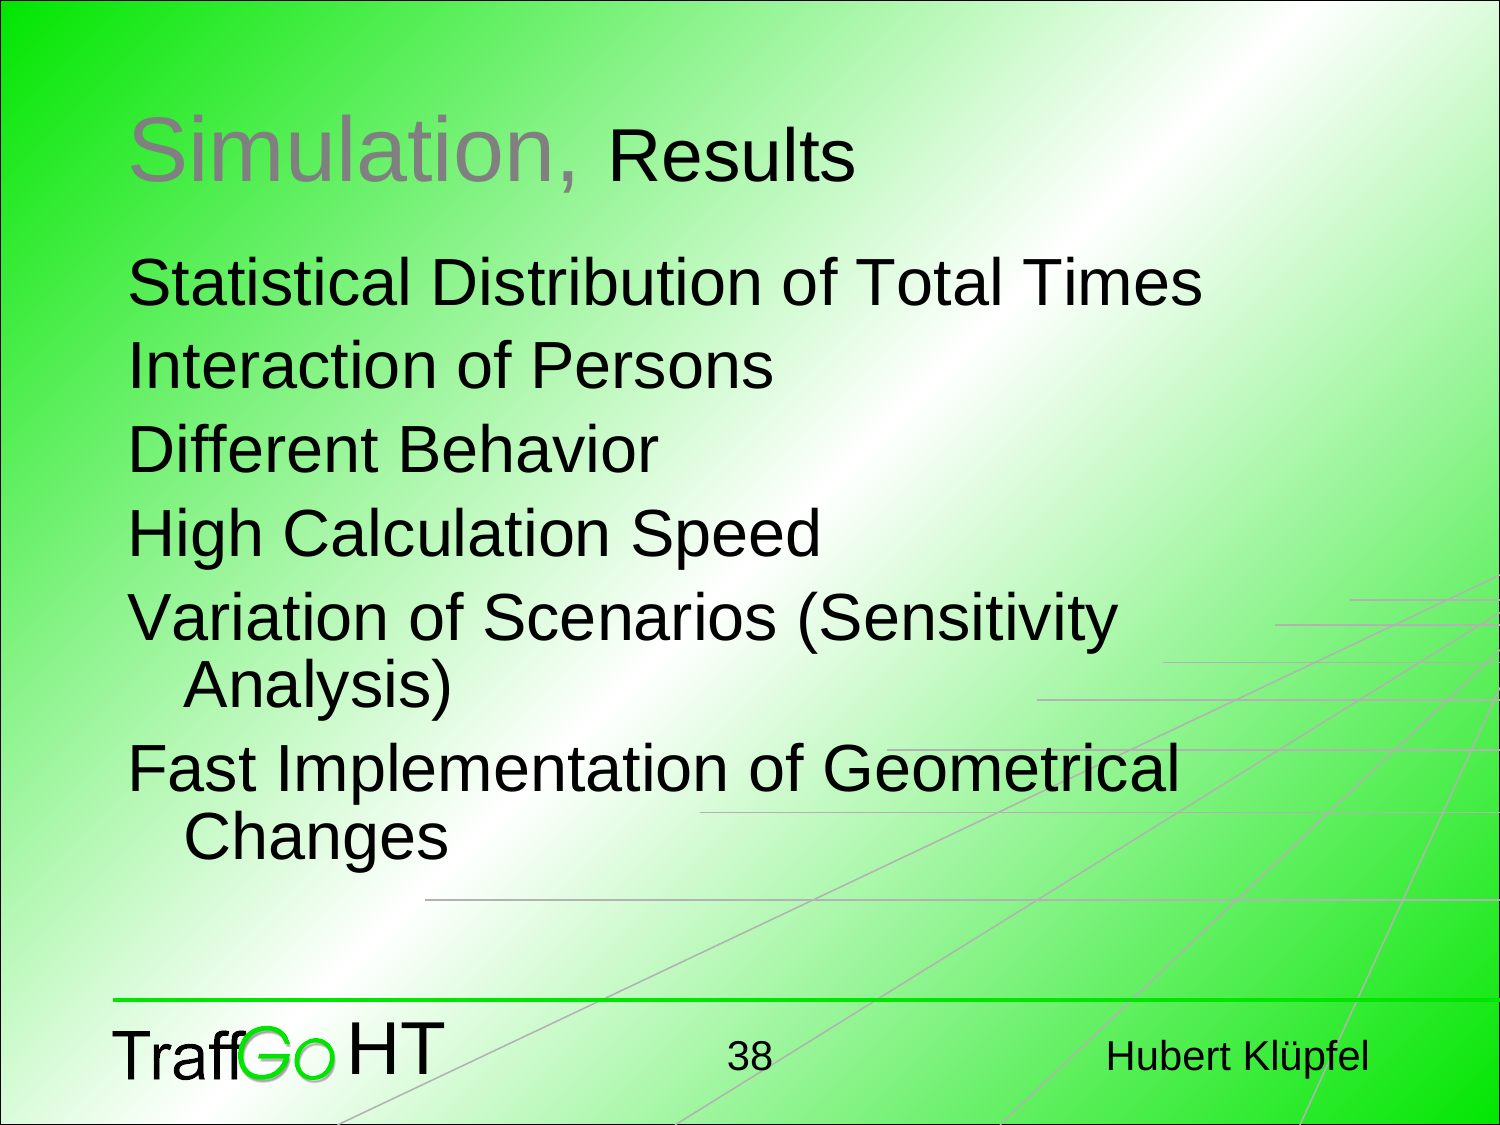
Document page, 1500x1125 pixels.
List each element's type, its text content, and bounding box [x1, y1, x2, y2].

title Simulation, Results [112, 87, 1388, 213]
picture [112, 1024, 338, 1085]
list Statistical Distribution of Total Times Interaction of Persons Different Behavior High Calculation Speed Variation of Scenarios (Sensitivity Analysis) Fast Implementation of Geometrical Changes [112, 243, 1388, 924]
